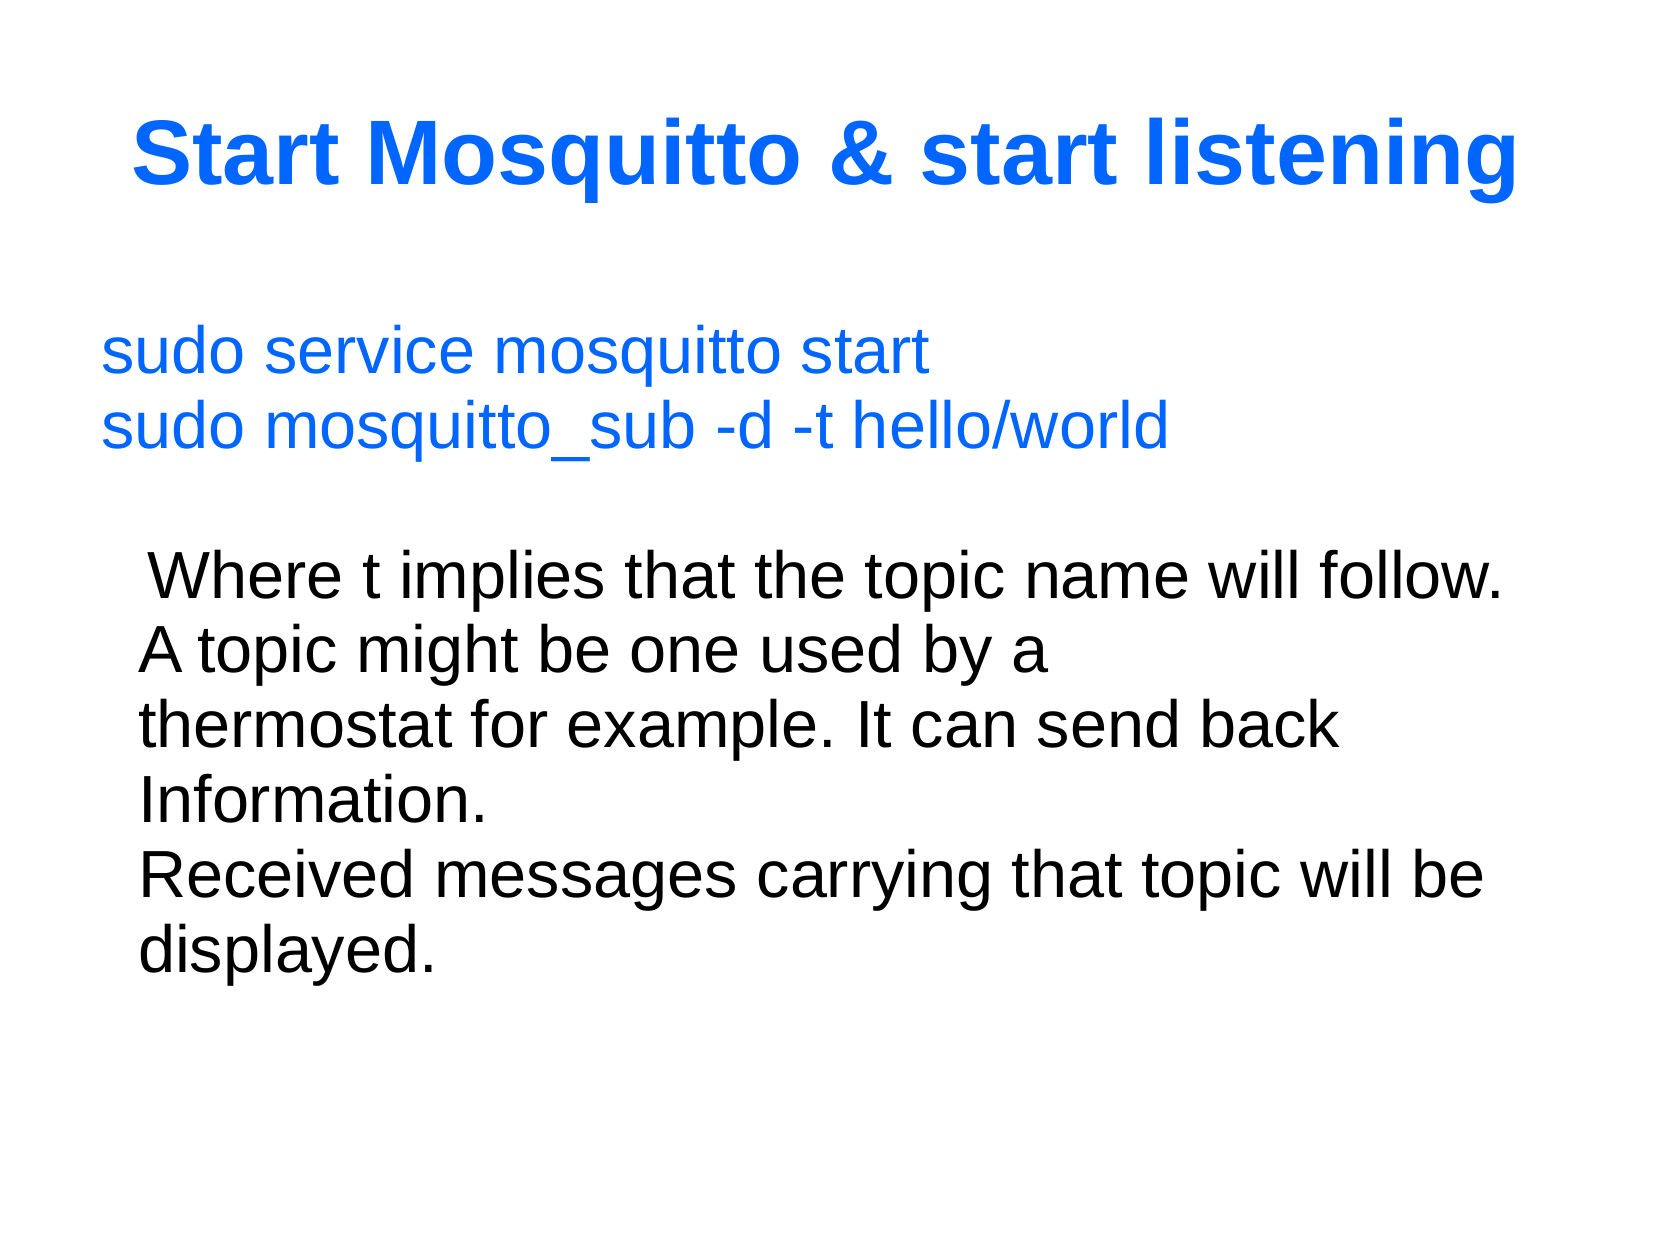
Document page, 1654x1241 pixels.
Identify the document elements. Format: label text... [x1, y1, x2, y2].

title Start Mosquitto & start listening [82, 49, 1571, 257]
subtitle sudo service mosquitto start sudo mosquitto_sub -d -t hello/world Where t implies that the topic name will follow. A topic might be one used by a thermostat for example. It can send back Information. Received messages carrying that topic will be displayed. [82, 290, 1571, 1010]
